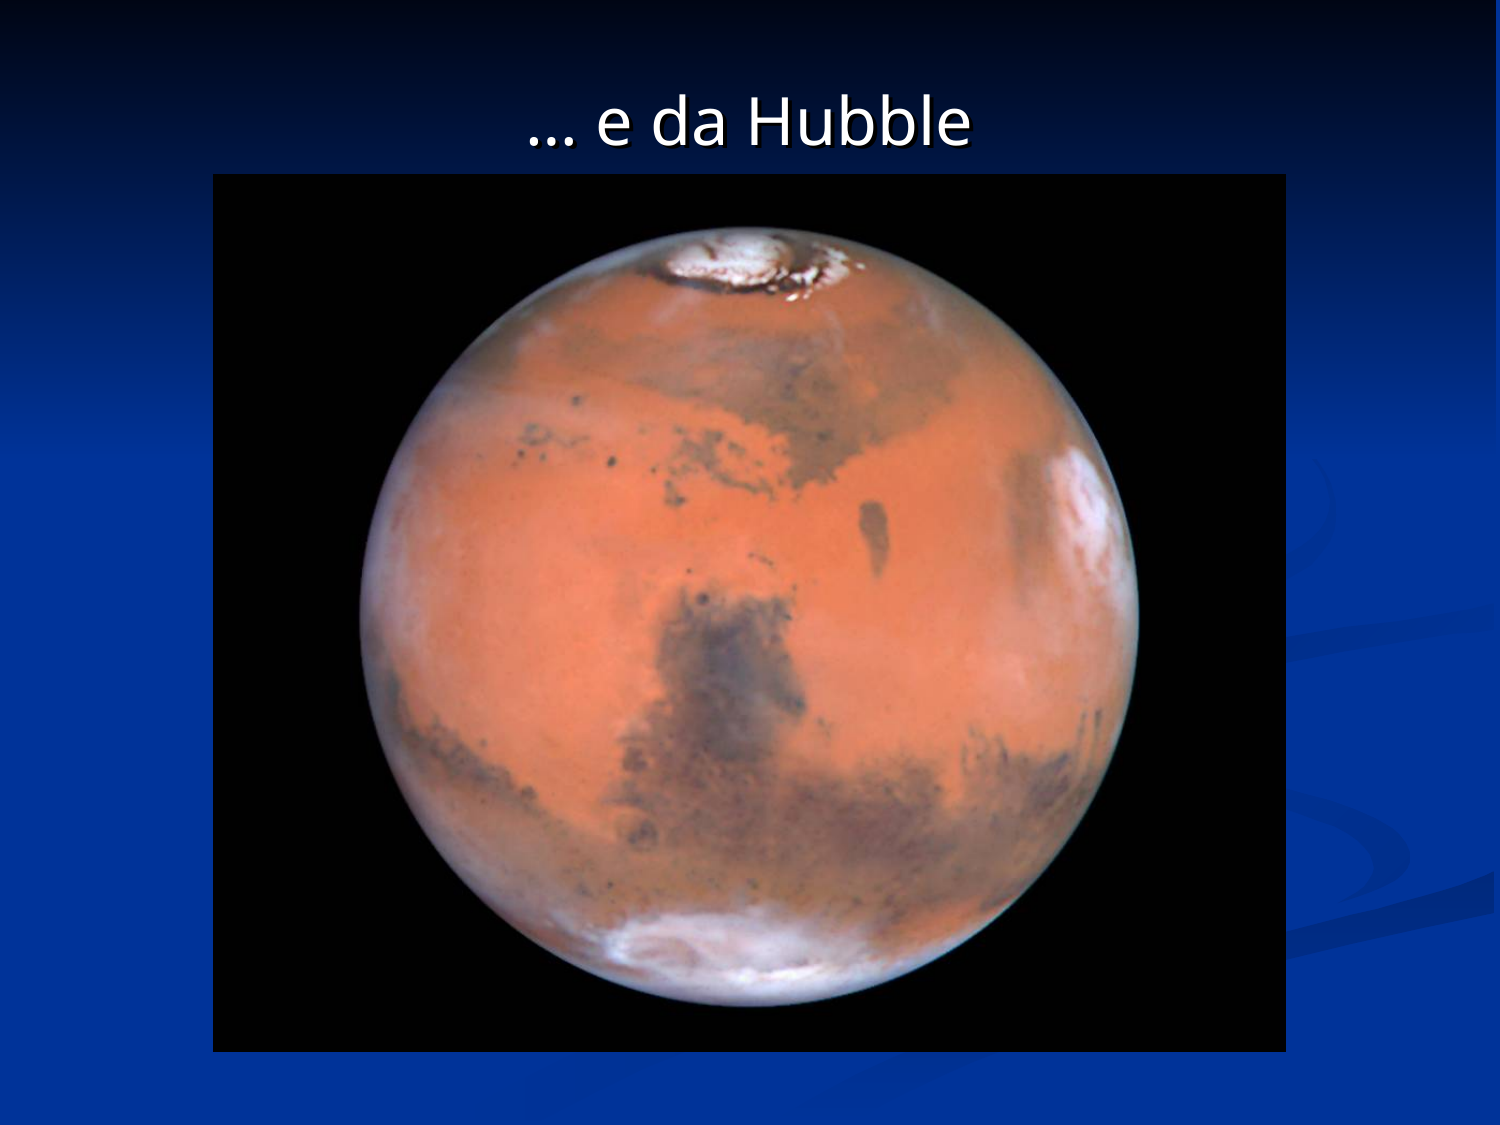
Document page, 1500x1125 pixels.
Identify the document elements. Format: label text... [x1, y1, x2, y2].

text_box … e da Hubble [35, 70, 1465, 178]
picture [213, 174, 1286, 1052]
